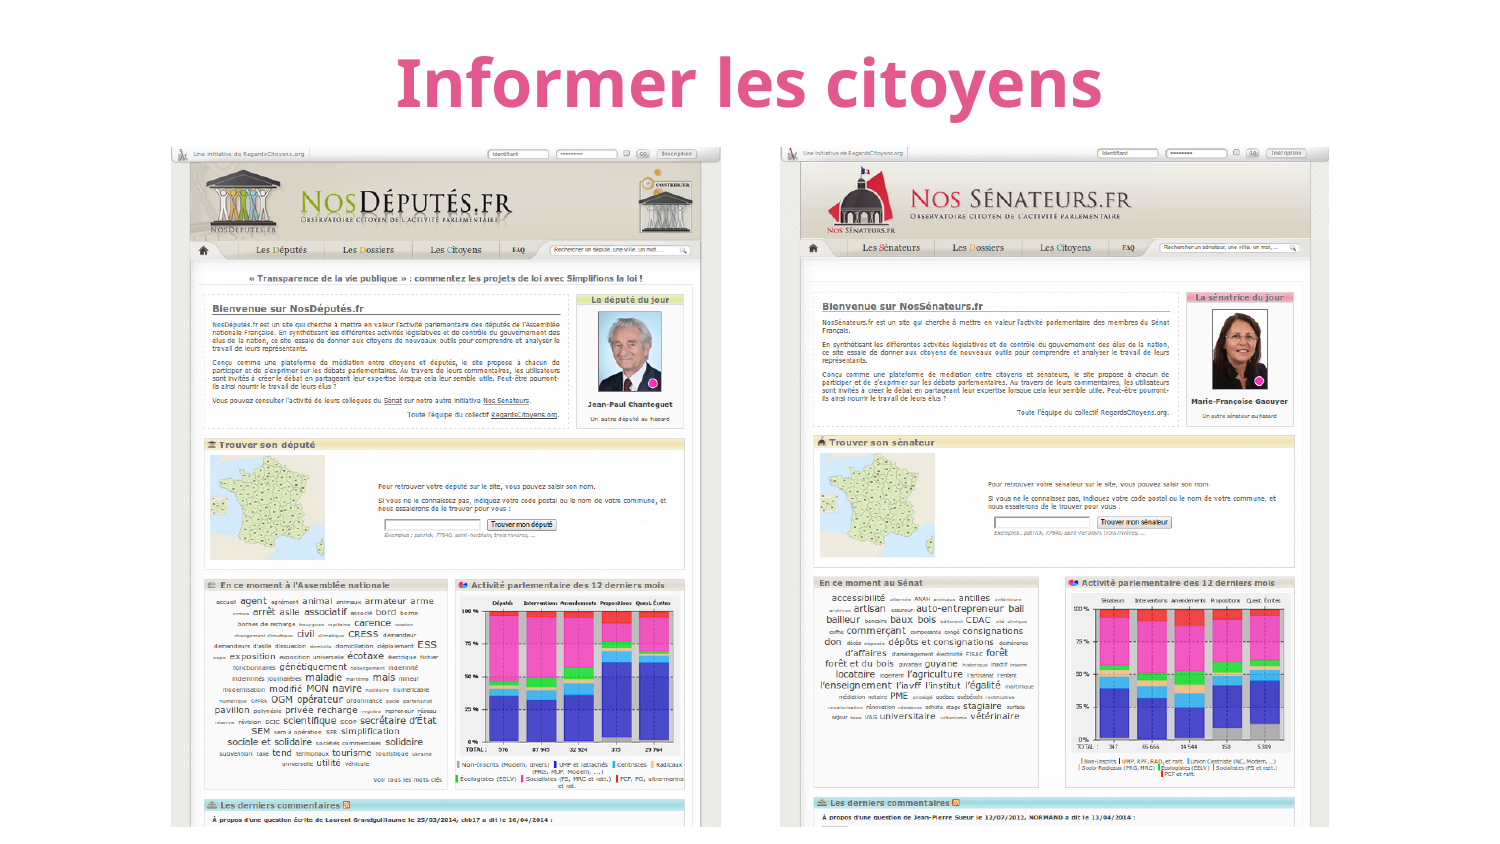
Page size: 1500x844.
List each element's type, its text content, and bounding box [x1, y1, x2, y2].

picture [171, 147, 721, 827]
picture [780, 147, 1329, 827]
text_box Informer les citoyens [56, 33, 1444, 145]
